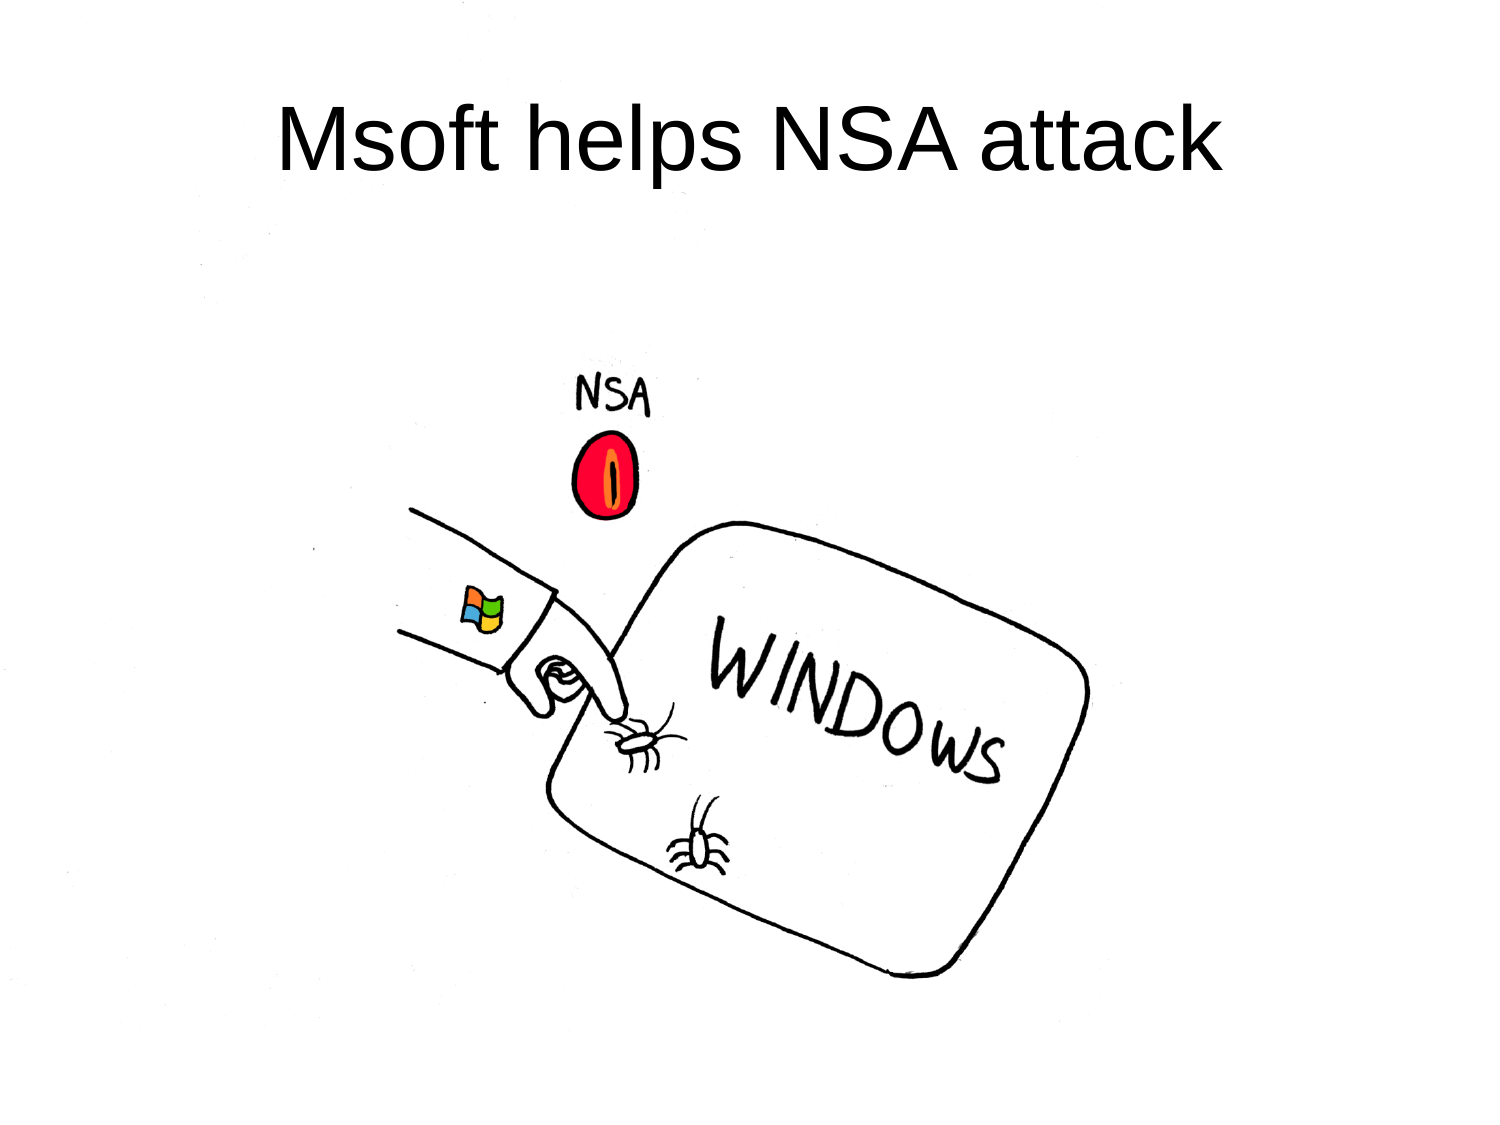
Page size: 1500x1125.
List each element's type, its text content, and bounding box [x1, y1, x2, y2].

title Msoft helps NSA attack [75, 45, 1426, 233]
picture [0, 0, 1127, 1032]
